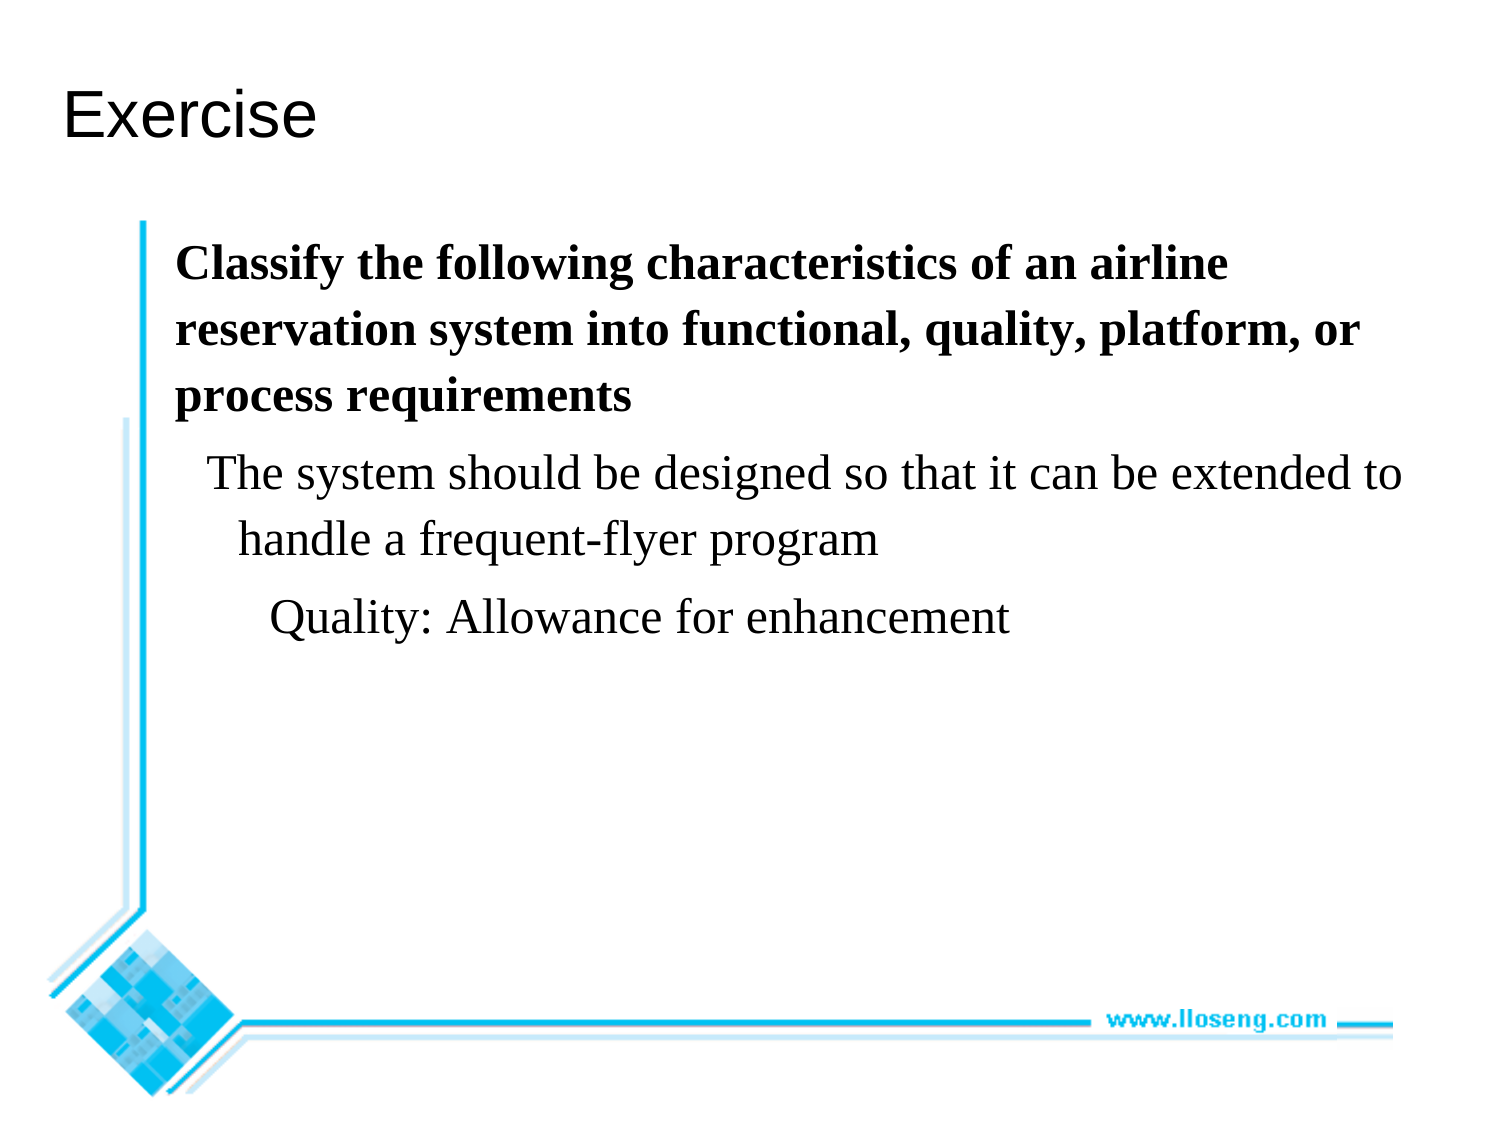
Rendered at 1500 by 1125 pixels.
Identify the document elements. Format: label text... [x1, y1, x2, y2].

list Classify the following characteristics of an airline reservation system into functional, quality, platform, or process requirements The system should be designed so that it can be extended to handle a frequent-flyer program Quality: Allowance for enhancement [174, 224, 1413, 1013]
title Exercise [62, 37, 1413, 188]
picture [35, 209, 1393, 1099]
